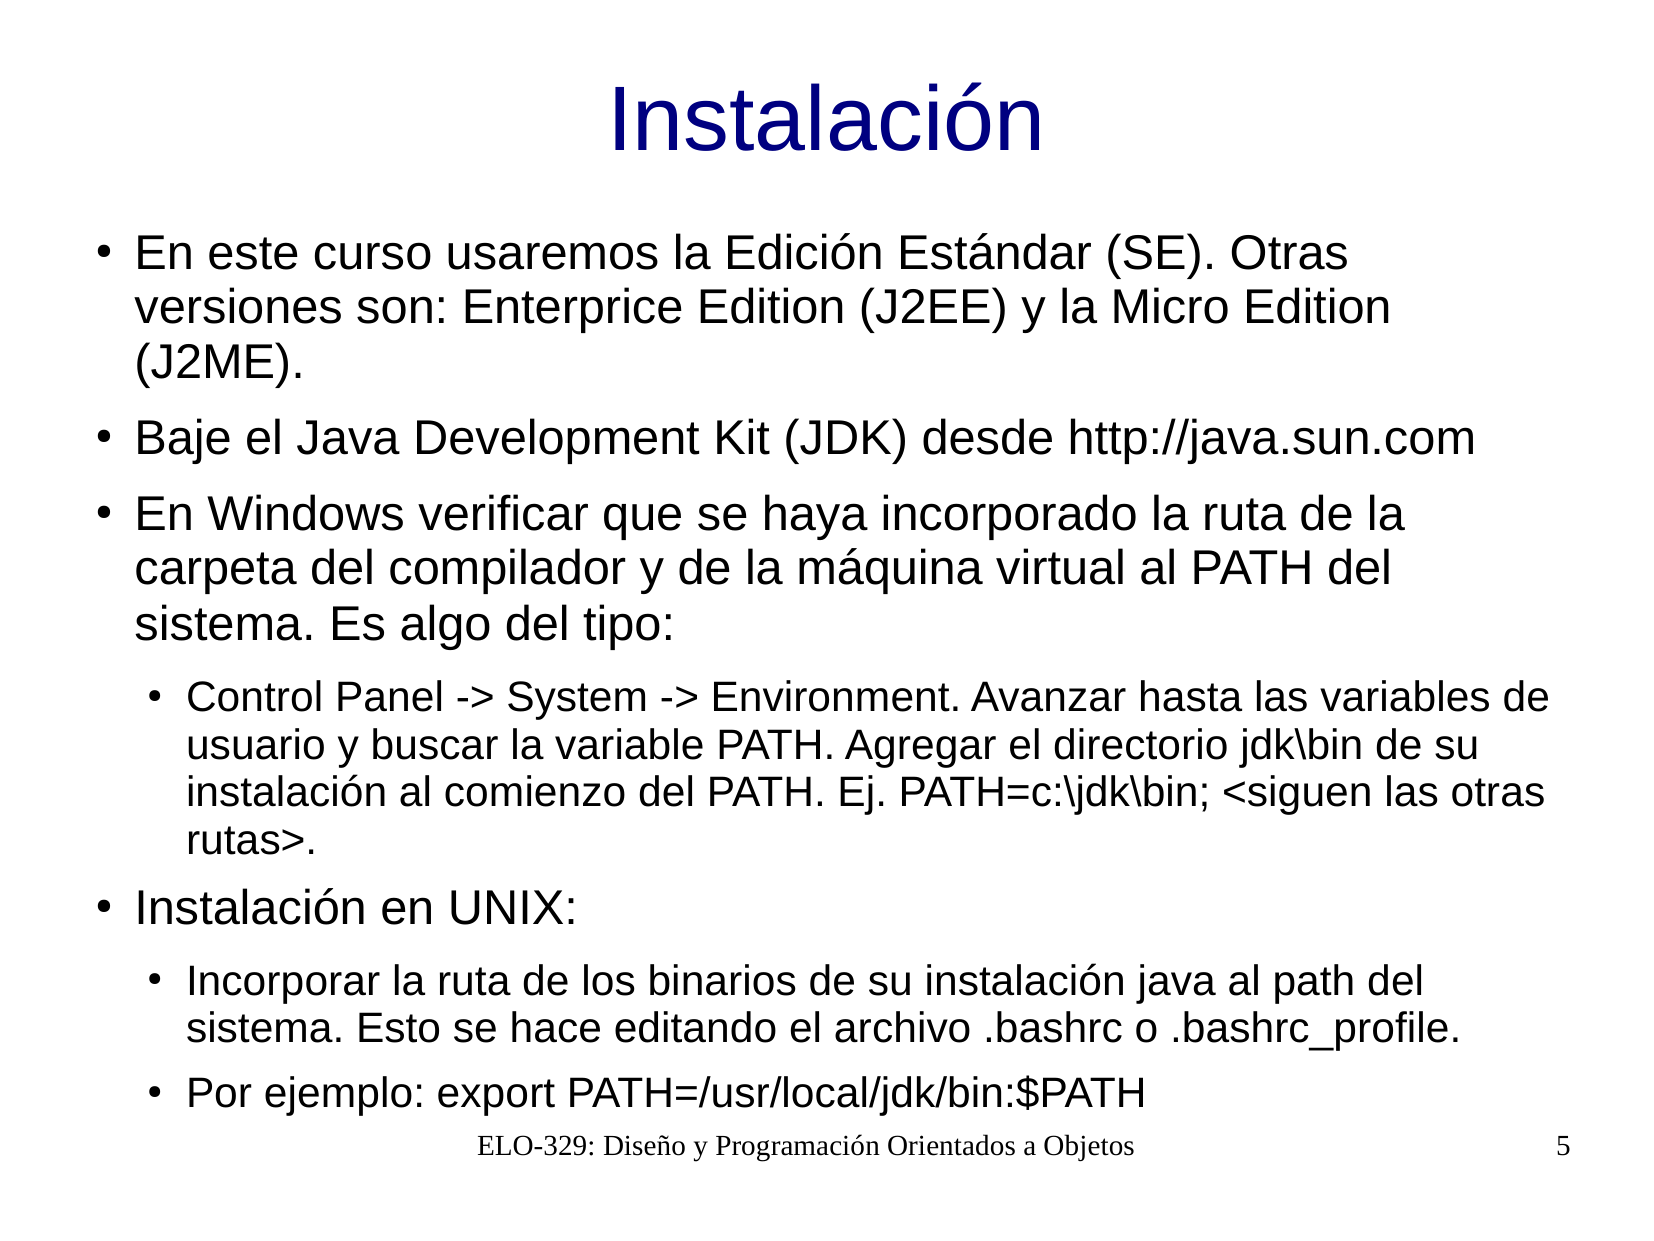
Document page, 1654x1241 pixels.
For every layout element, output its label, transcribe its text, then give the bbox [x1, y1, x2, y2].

list En este curso usaremos la Edición Estándar (SE). Otras versiones son: Enterprice Edition (J2EE) y la Micro Edition (J2ME). Baje el Java Development Kit (JDK) desde http://java.sun.com En Windows verificar que se haya incorporado la ruta de la carpeta del compilador y de la máquina virtual al PATH del sistema. Es algo del tipo:‏ Control Panel -> System -> Environment. Avanzar hasta las variables de usuario y buscar la variable PATH. Agregar el directorio jdk\bin de su instalación al comienzo del PATH. Ej. PATH=c:\jdk\bin; <siguen las otras rutas>. Instalación en UNIX: Incorporar la ruta de los binarios de su instalación java al path del sistema. Esto se hace editando el archivo .bashrc o .bashrc_profile. Por ejemplo: export PATH=/usr/local/jdk/bin:$PATH [82, 225, 1571, 1126]
title Instalación [82, 49, 1571, 188]
